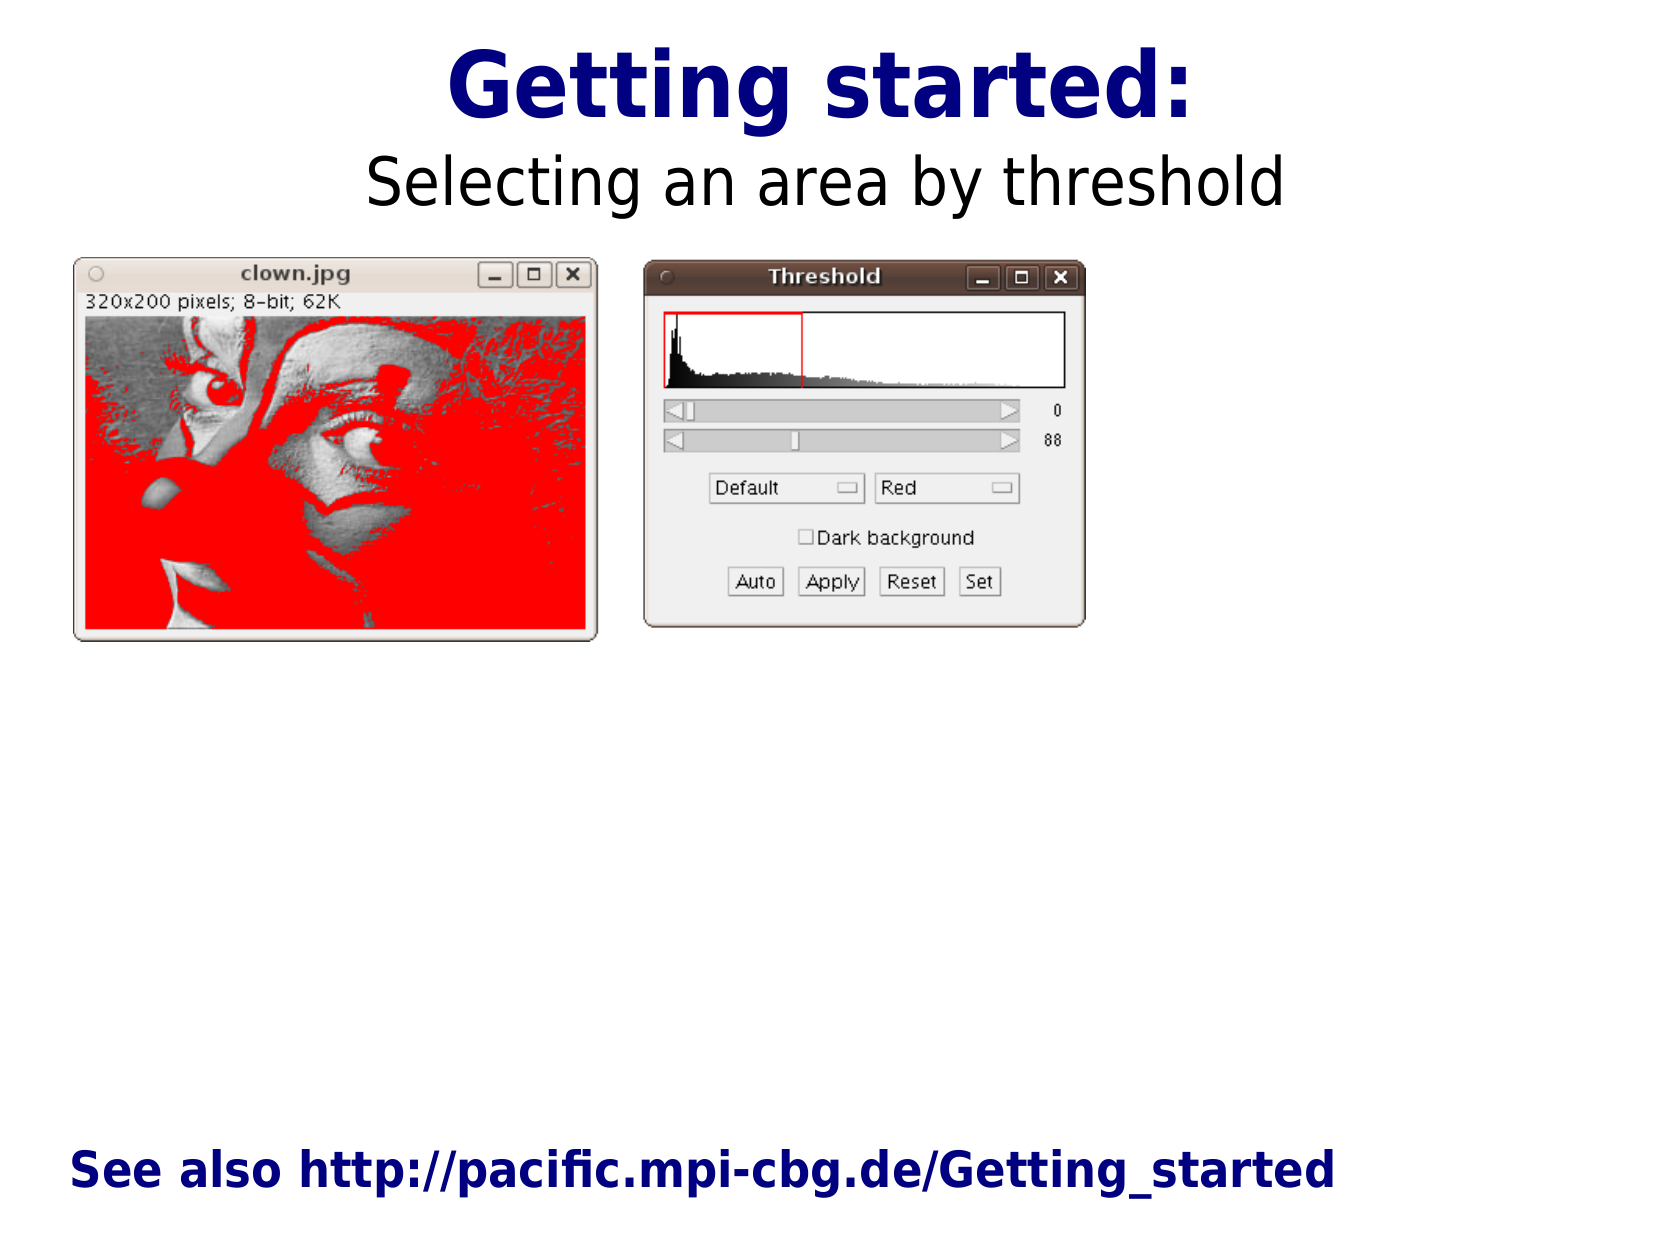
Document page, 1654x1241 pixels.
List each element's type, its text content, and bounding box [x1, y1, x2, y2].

title Getting started: [82, 31, 1571, 141]
picture [73, 257, 1086, 642]
text_box See also http://pacific.mpi-cbg.de/Getting_started [37, 1133, 1602, 1207]
title Selecting an area by threshold [82, 141, 1571, 287]
